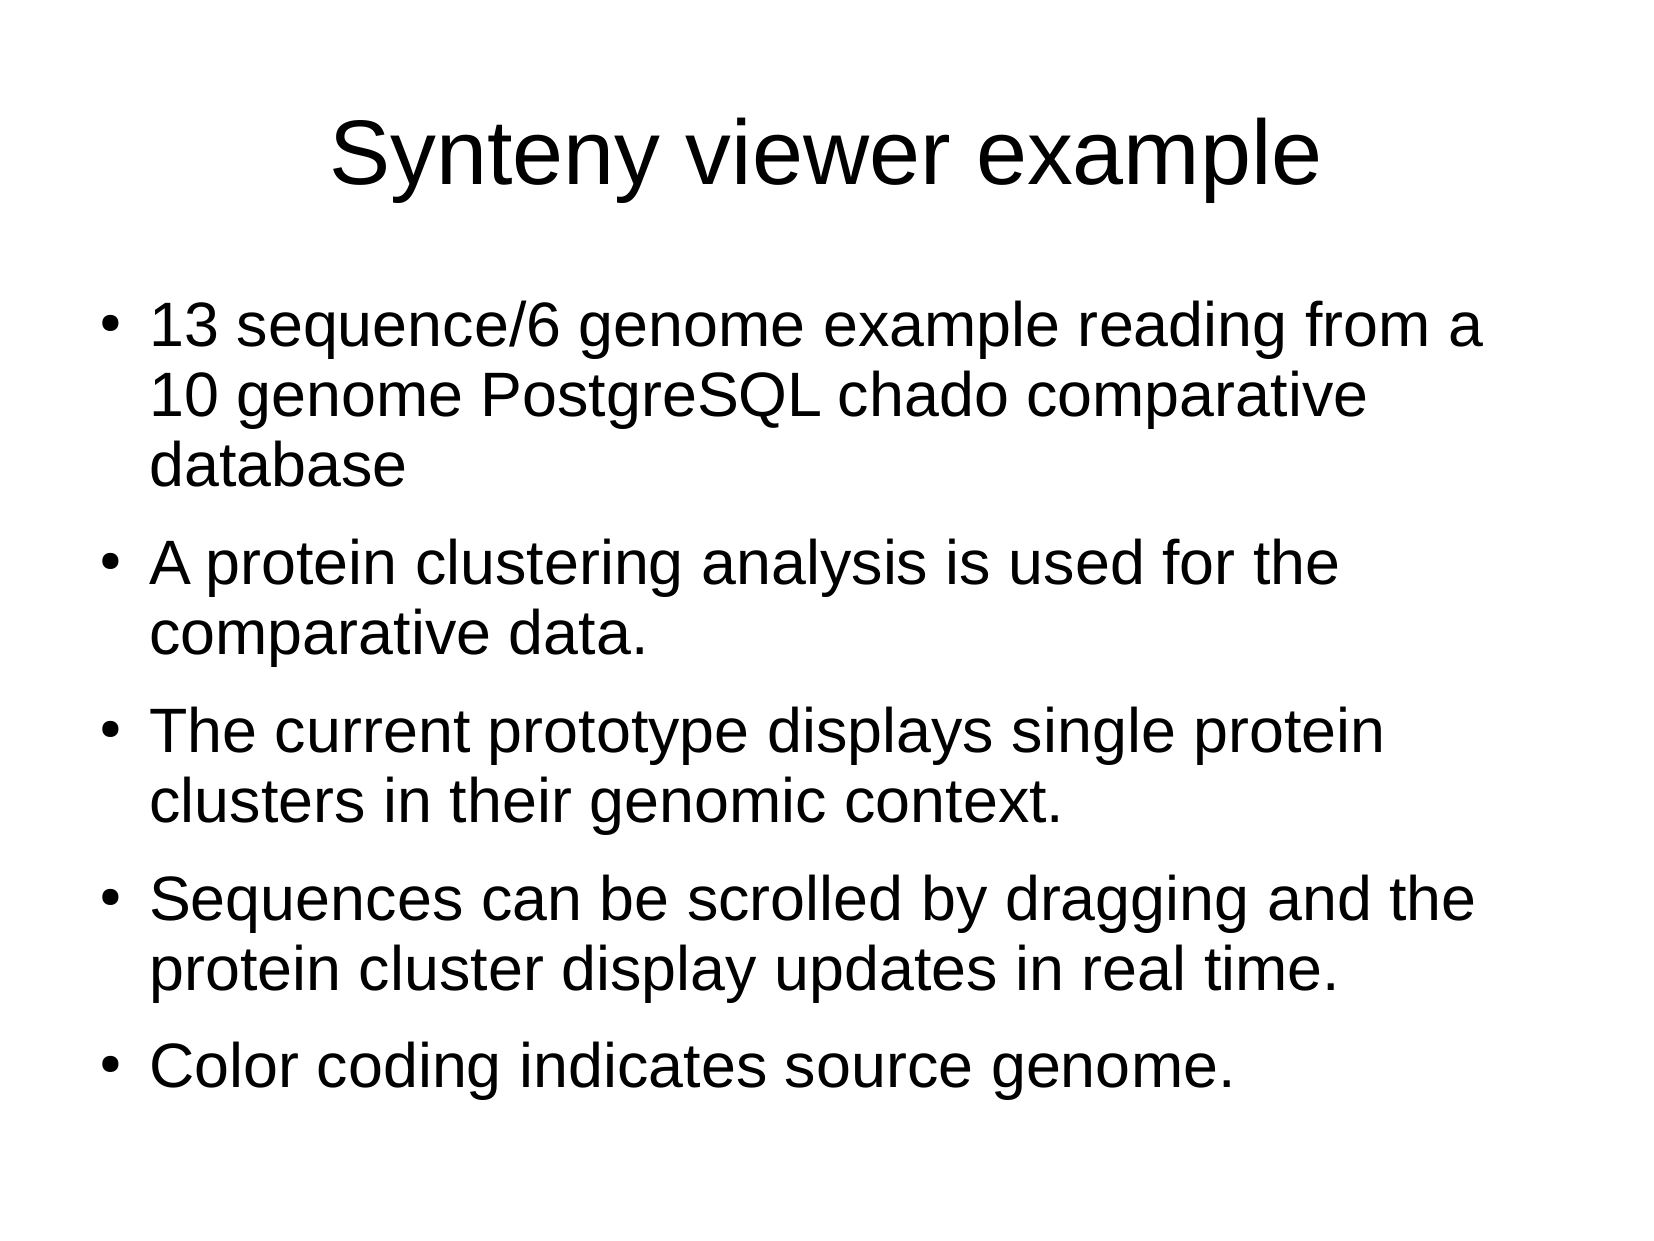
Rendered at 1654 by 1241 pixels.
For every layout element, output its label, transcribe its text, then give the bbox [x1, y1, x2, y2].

title Synteny viewer example [82, 49, 1571, 257]
list 13 sequence/6 genome example reading from a 10 genome PostgreSQL chado comparative database A protein clustering analysis is used for the comparative data. The current prototype displays single protein clusters in their genomic context. Sequences can be scrolled by dragging and the protein cluster display updates in real time. Color coding indicates source genome. [82, 290, 1571, 1109]
